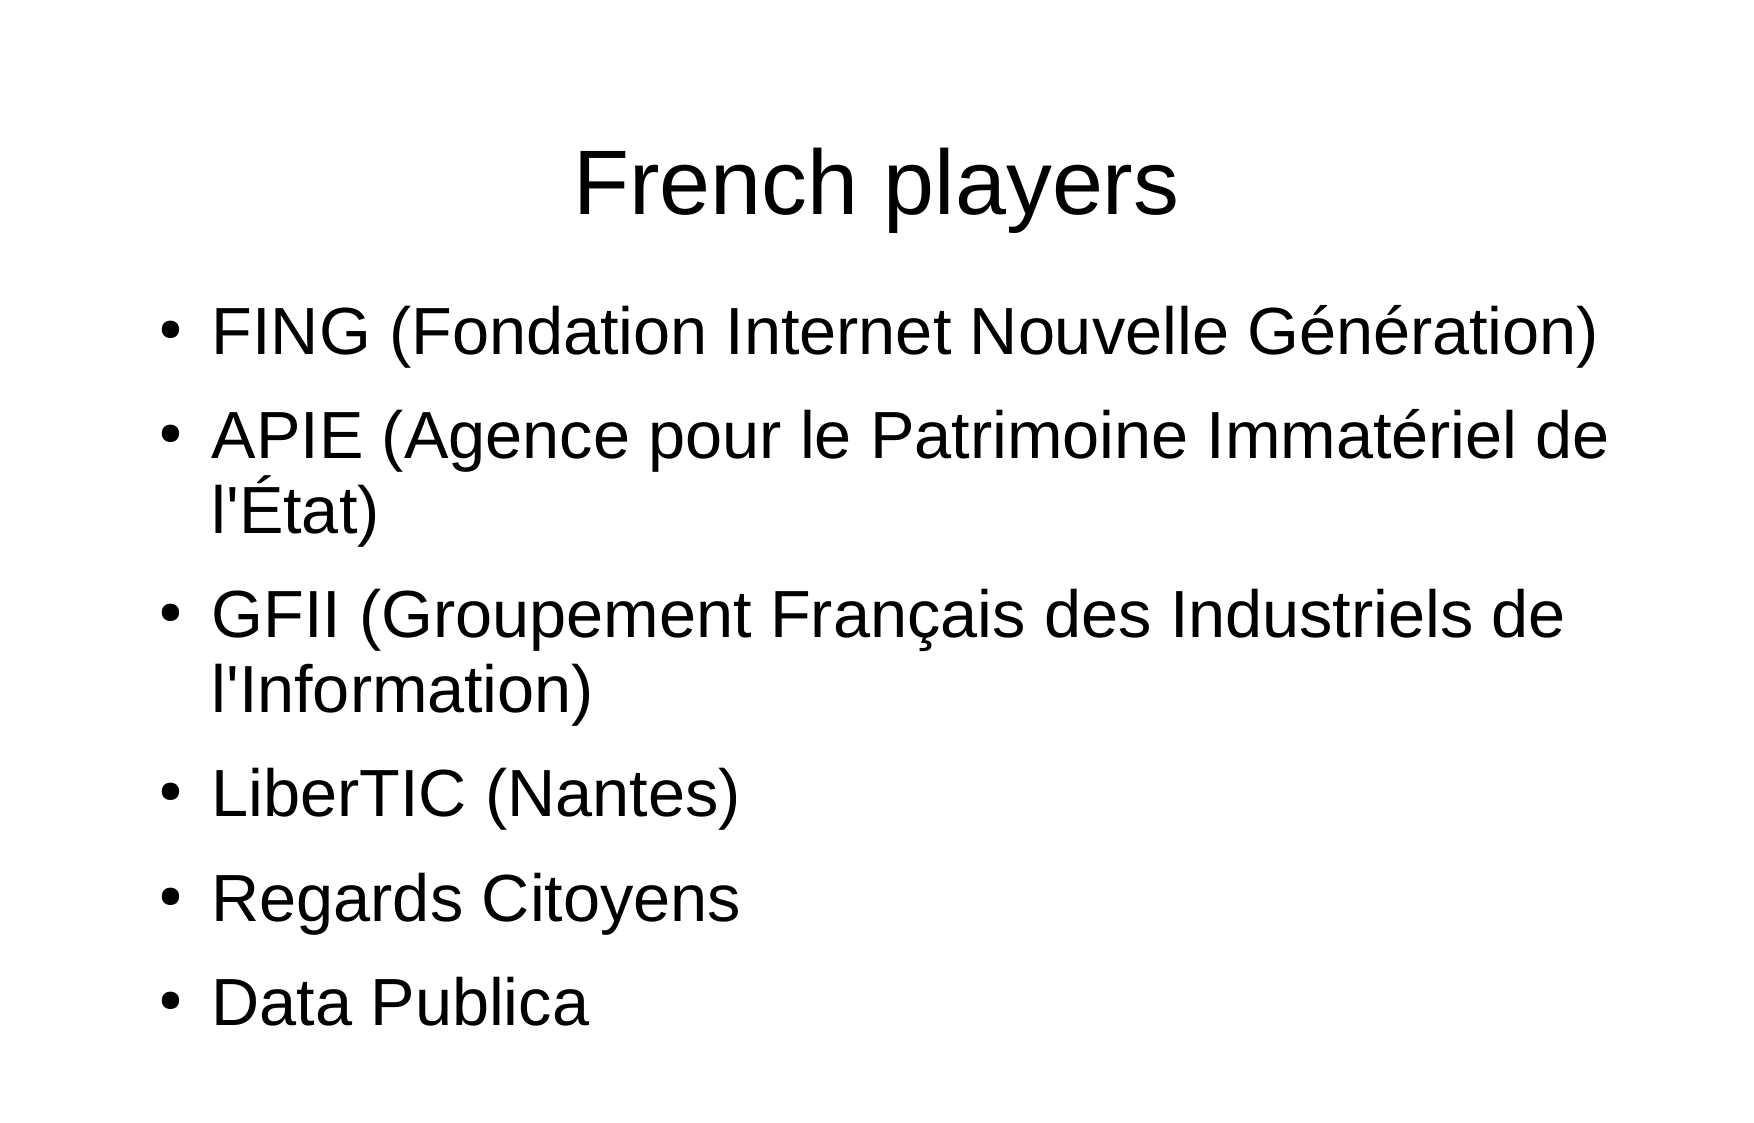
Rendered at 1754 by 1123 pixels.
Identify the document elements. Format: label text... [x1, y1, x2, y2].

title French players [140, 99, 1614, 267]
list FING (Fondation Internet Nouvelle Génération) APIE (Agence pour le Patrimoine Immatériel de l'État) GFII (Groupement Français des Industriels de l'Information) LiberTIC (Nantes) Regards Citoyens Data Publica Initiatives Rennes: open data site (transportation) Paris : vote of a resolution by the Paris city council in ... [140, 293, 1614, 1122]
